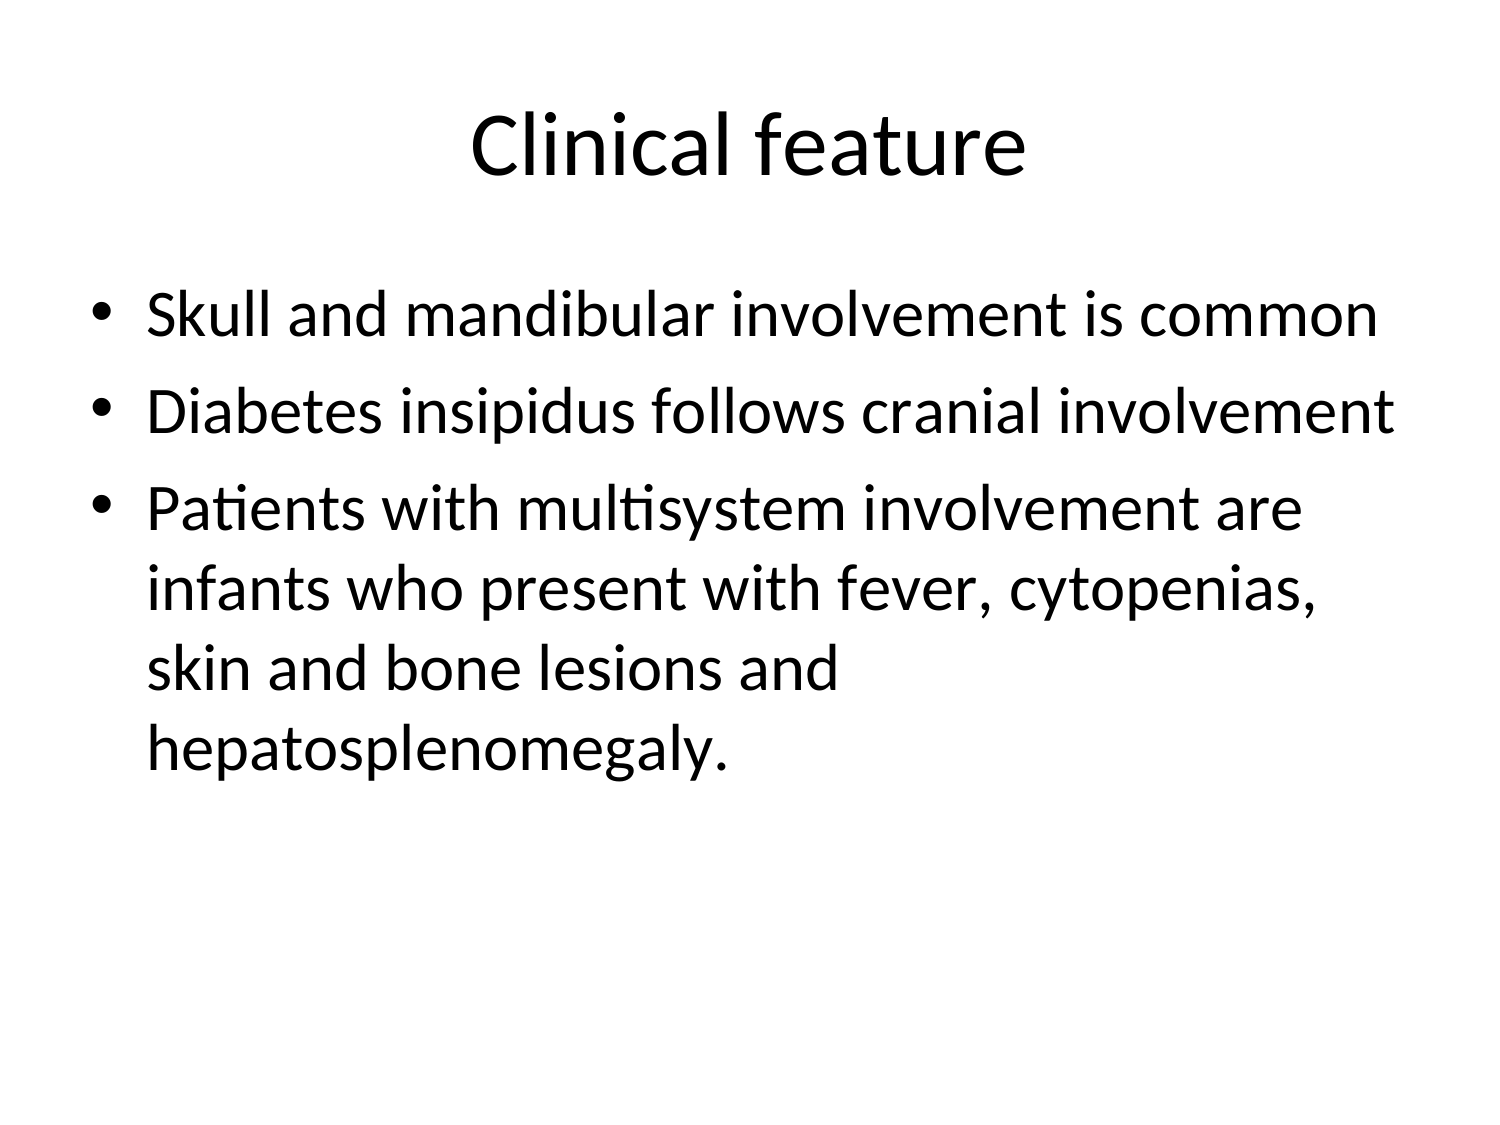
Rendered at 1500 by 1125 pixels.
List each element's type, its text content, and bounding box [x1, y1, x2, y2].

list Skull and mandibular involvement is common Diabetes insipidus follows cranial involvement Patients with multisystem involvement are infants who present with fever, cytopenias, skin and bone lesions and hepatosplenomegaly. [75, 262, 1426, 1005]
title Clinical feature [75, 45, 1426, 233]
